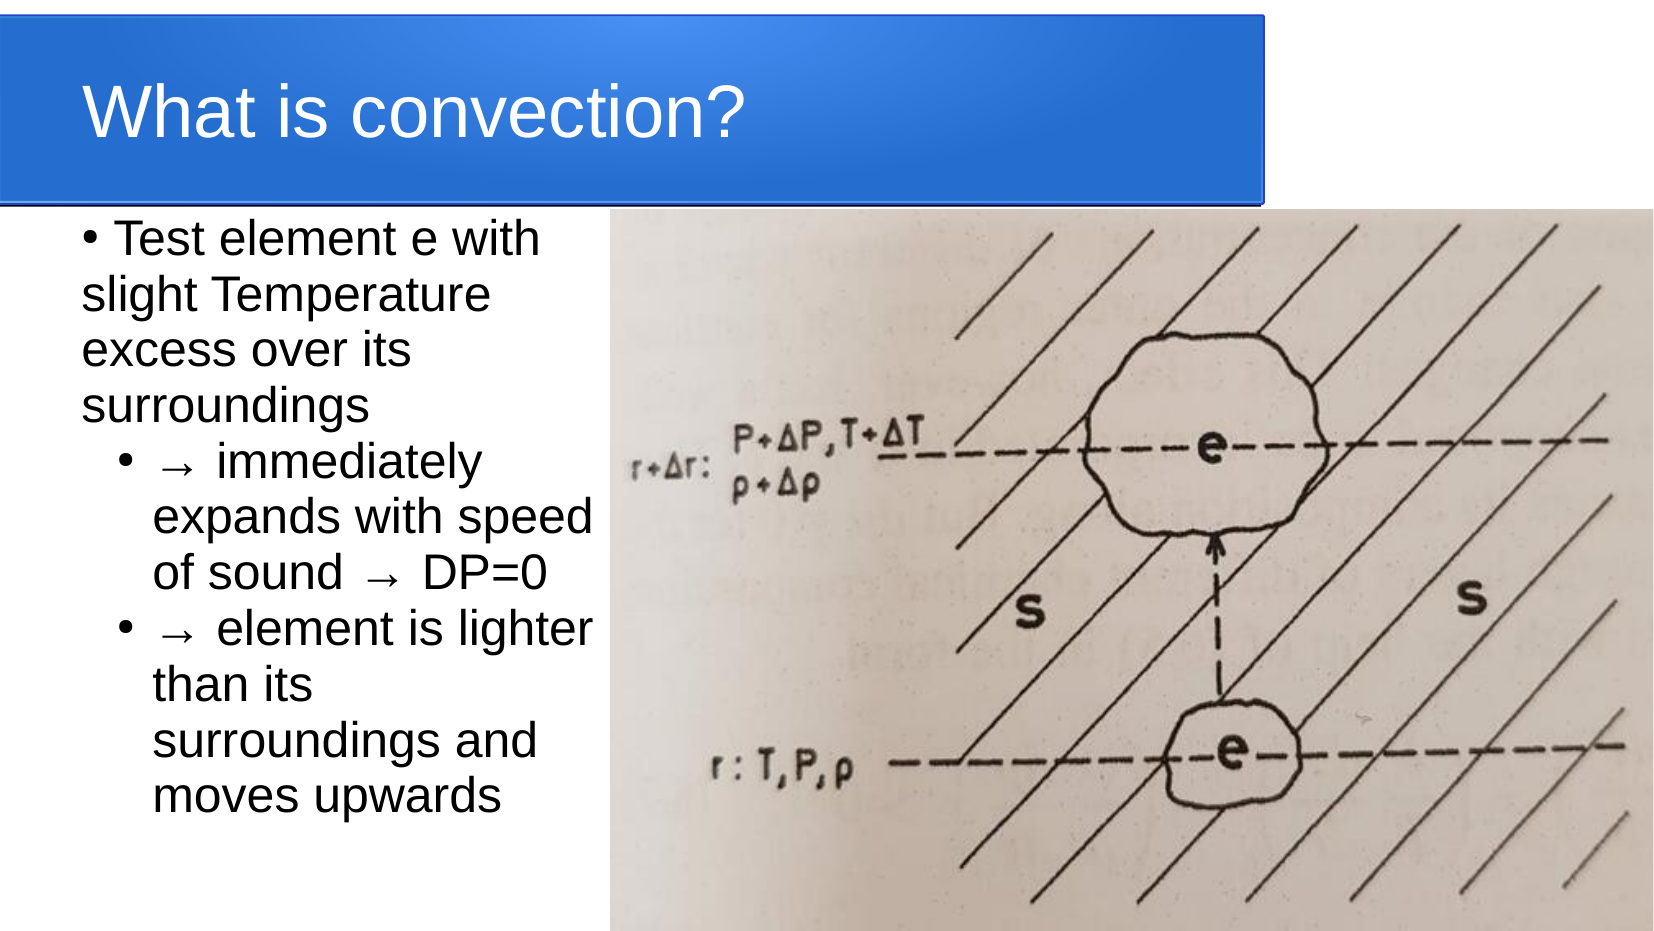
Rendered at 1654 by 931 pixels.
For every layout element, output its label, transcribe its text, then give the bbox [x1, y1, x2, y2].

subtitle Test element e with slight Temperature excess over its surroundings → immediately expands with speed of sound → DP=0 → element is lighter than its surroundings and moves upwards [81, 210, 610, 880]
picture [610, 209, 1654, 931]
title What is convection? [82, 35, 1235, 189]
